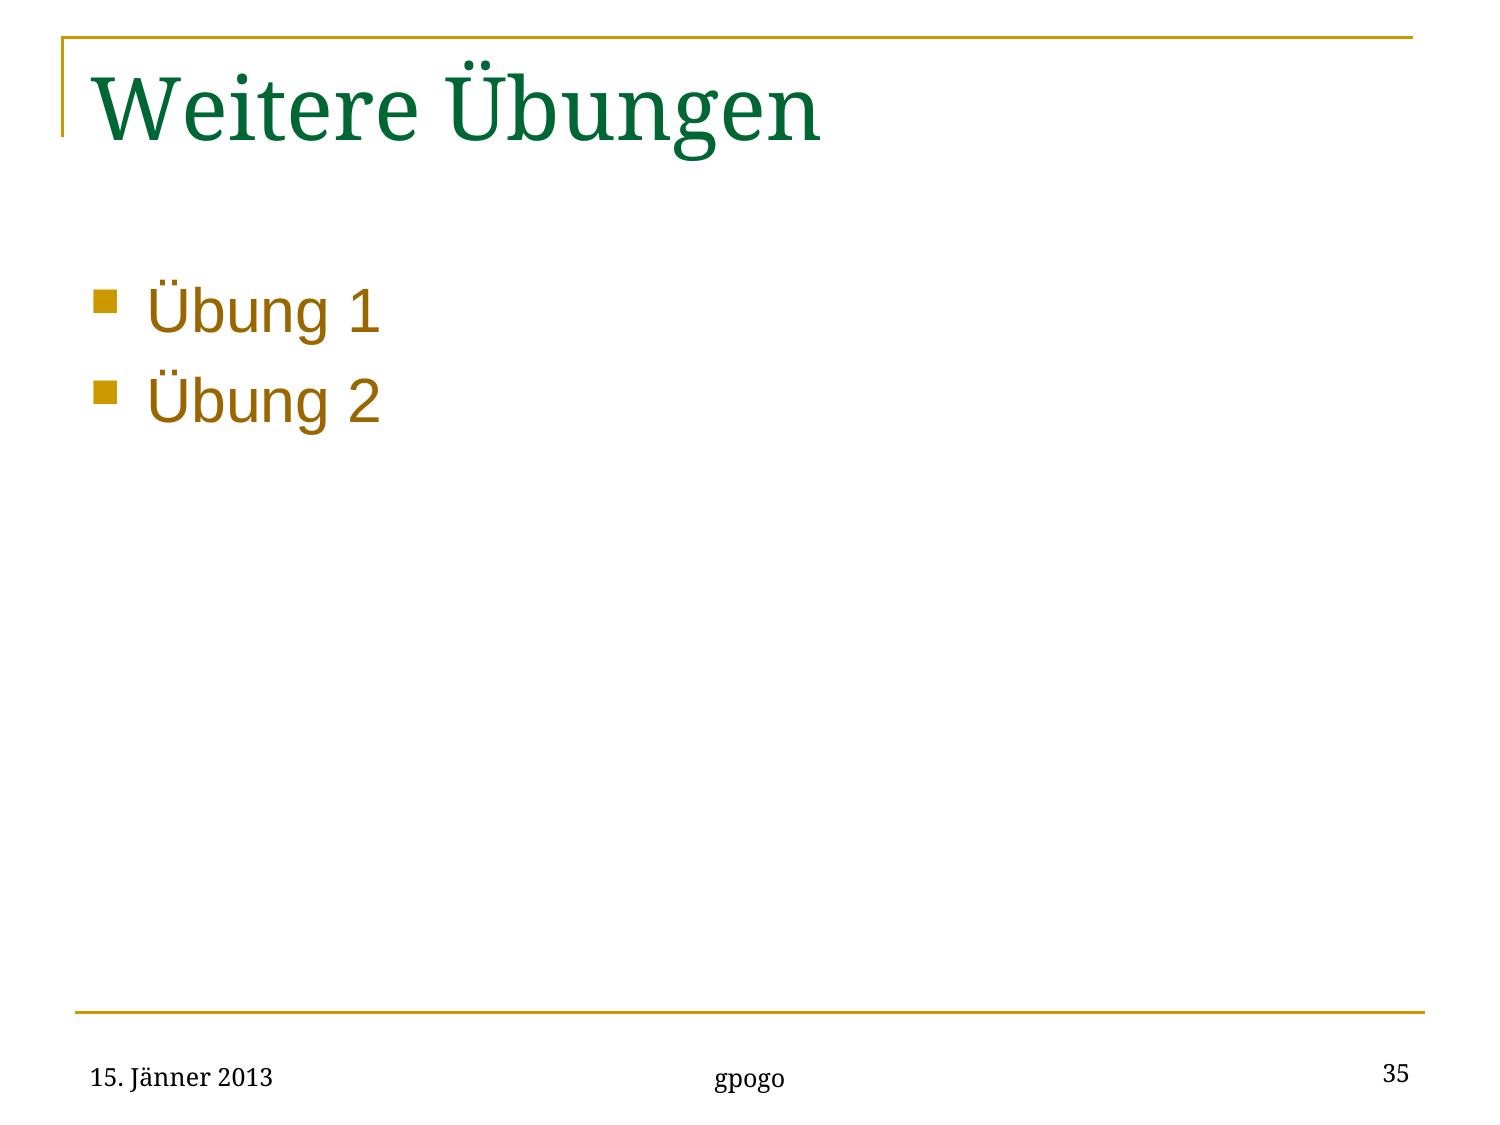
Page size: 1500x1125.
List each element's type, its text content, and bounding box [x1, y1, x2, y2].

title Weitere Übungen [75, 45, 1426, 233]
text_box gpogo [512, 1025, 988, 1101]
text_box <Nummer> [1074, 1024, 1426, 1100]
text_box 15. Jänner 2013 [74, 1024, 426, 1100]
list Übung 1 Übung 2 [75, 262, 1426, 1006]
